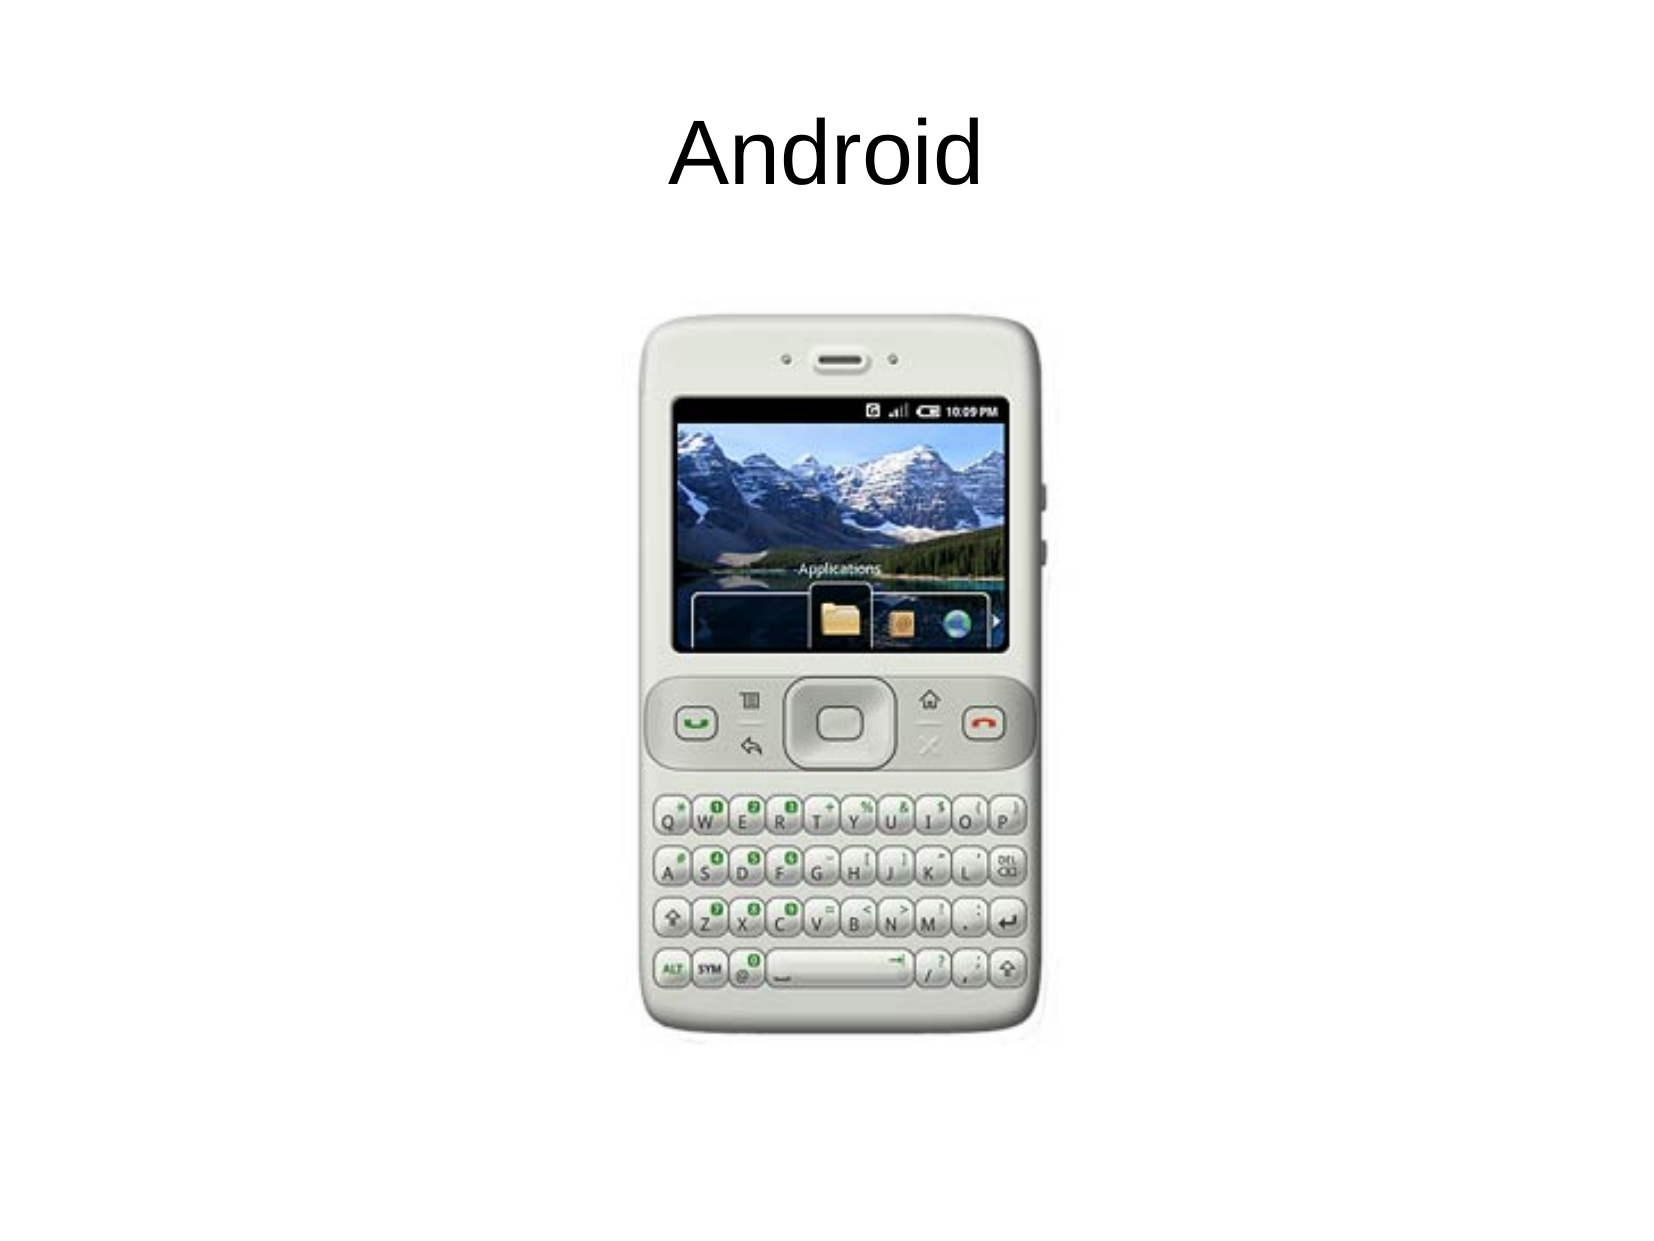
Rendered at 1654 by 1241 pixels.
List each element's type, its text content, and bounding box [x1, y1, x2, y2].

title Android [82, 56, 1571, 250]
picture [351, 299, 1351, 1051]
